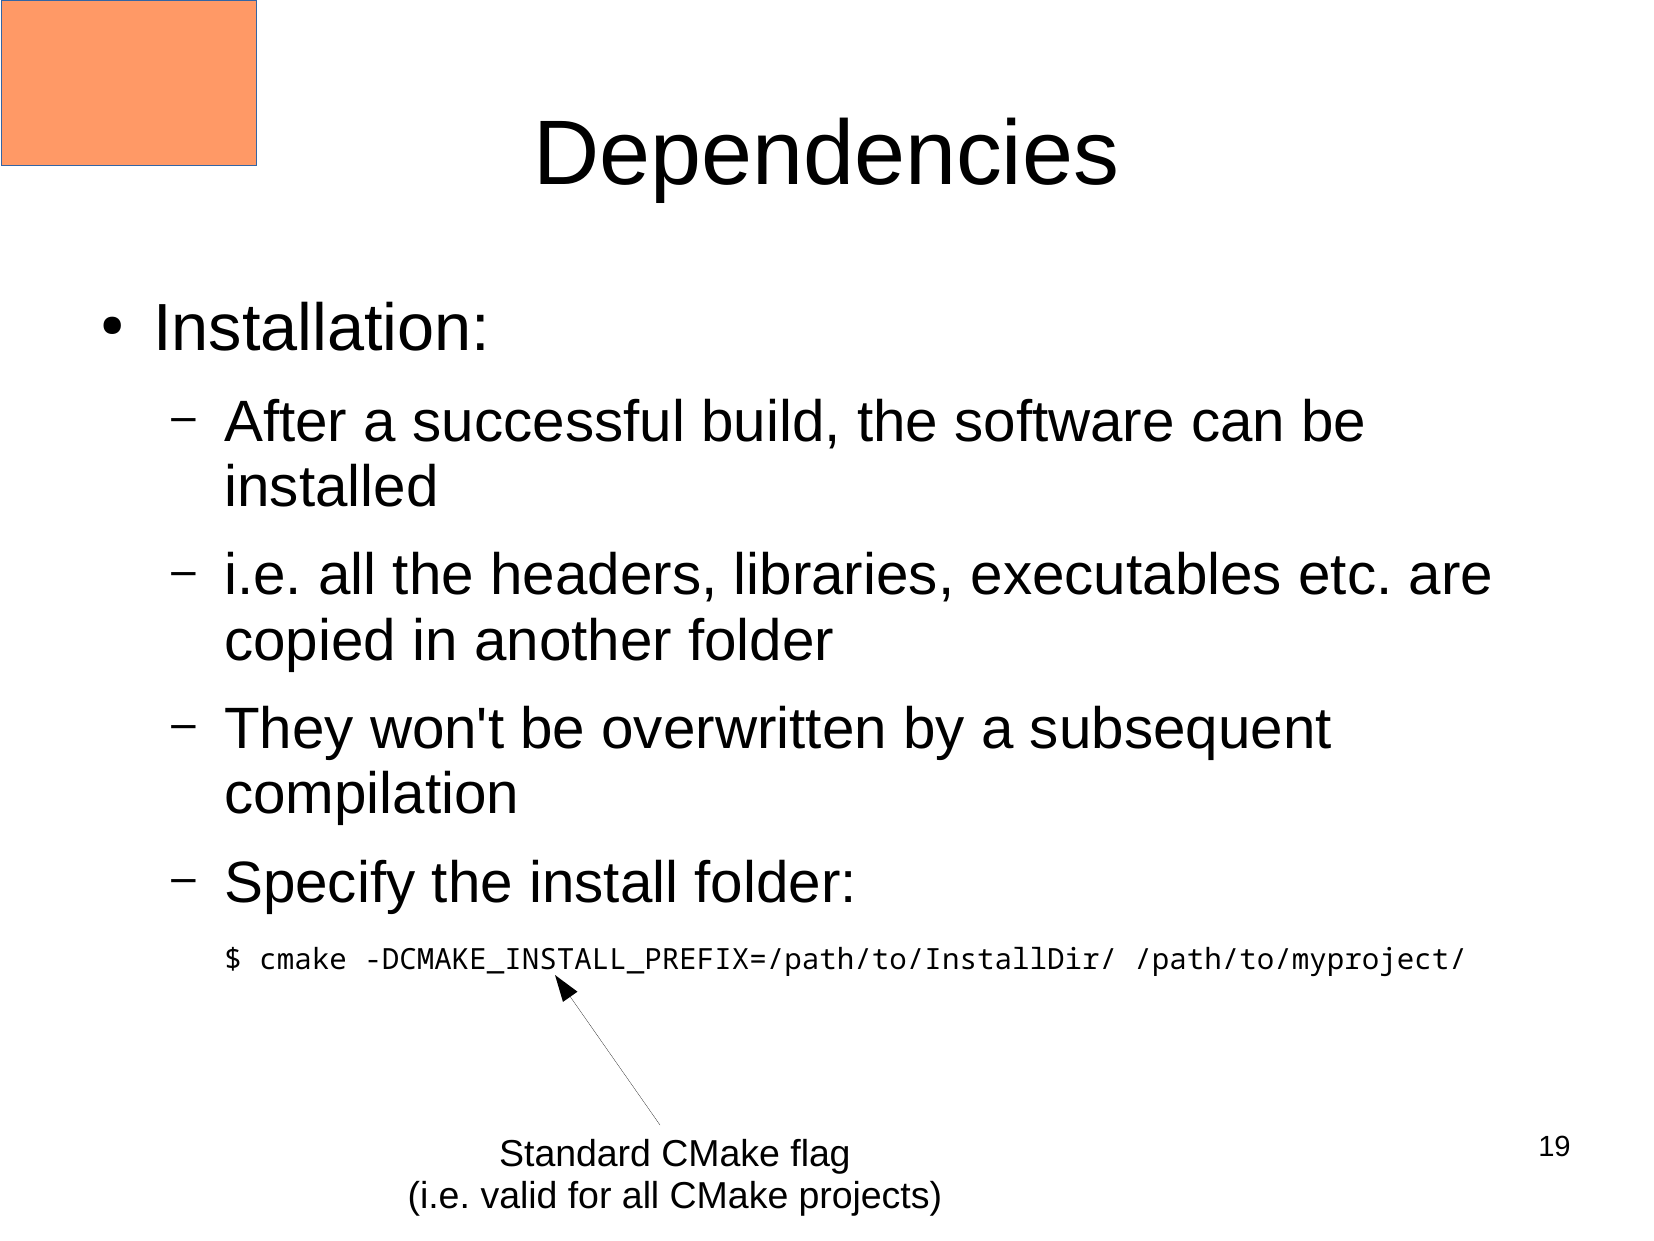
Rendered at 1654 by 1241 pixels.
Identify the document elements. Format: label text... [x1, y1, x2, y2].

list Installation: After a successful build, the software can be installed i.e. all the headers, libraries, executables etc. are copied in another folder They won't be overwritten by a subsequent compilation Specify the install folder: $ cmake -DCMAKE_INSTALL_PREFIX=/path/to/InstallDir/ /path/to/myproject/ [82, 290, 1571, 1010]
text_box [1, 0, 257, 166]
text_box Standard CMake flag (i.e. valid for all CMake projects) [330, 1125, 1021, 1224]
title Dependencies [82, 49, 1571, 257]
